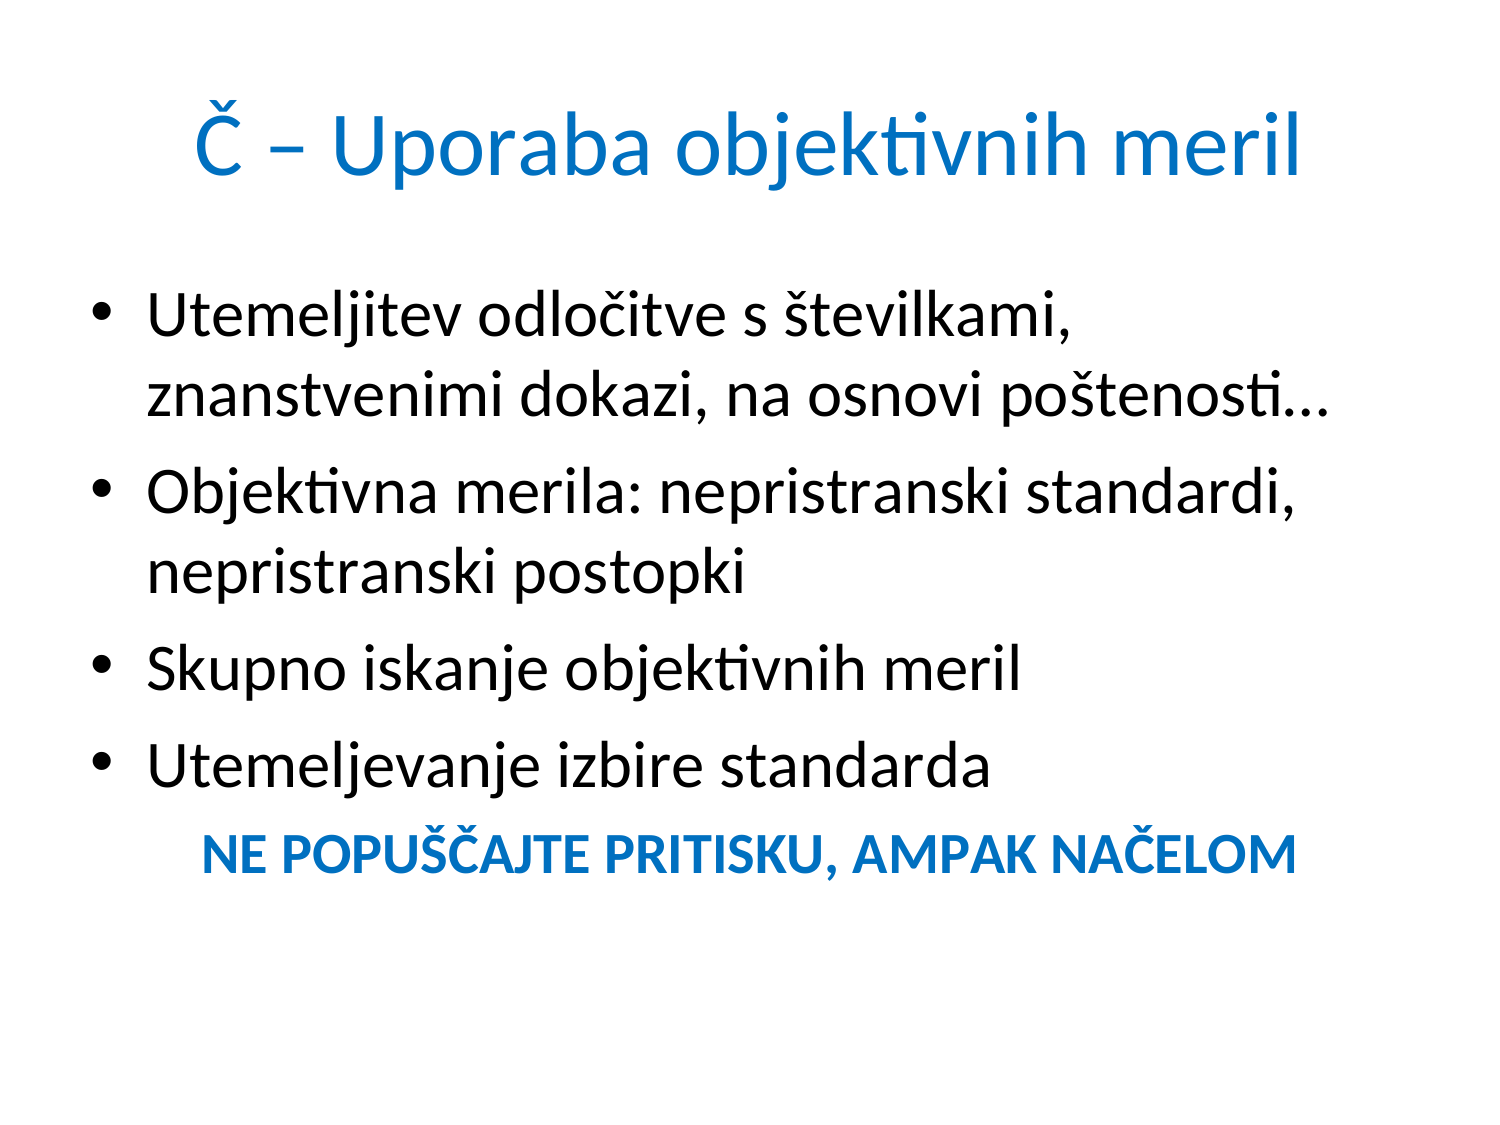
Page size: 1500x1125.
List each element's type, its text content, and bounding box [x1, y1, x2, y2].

title Č – Uporaba objektivnih meril [75, 45, 1426, 233]
list Utemeljitev odločitve s številkami, znanstvenimi dokazi, na osnovi poštenosti… Objektivna merila: nepristranski standardi, nepristranski postopki Skupno iskanje objektivnih meril Utemeljevanje izbire standarda NE POPUŠČAJTE PRITISKU, AMPAK NAČELOM [75, 262, 1426, 1042]
